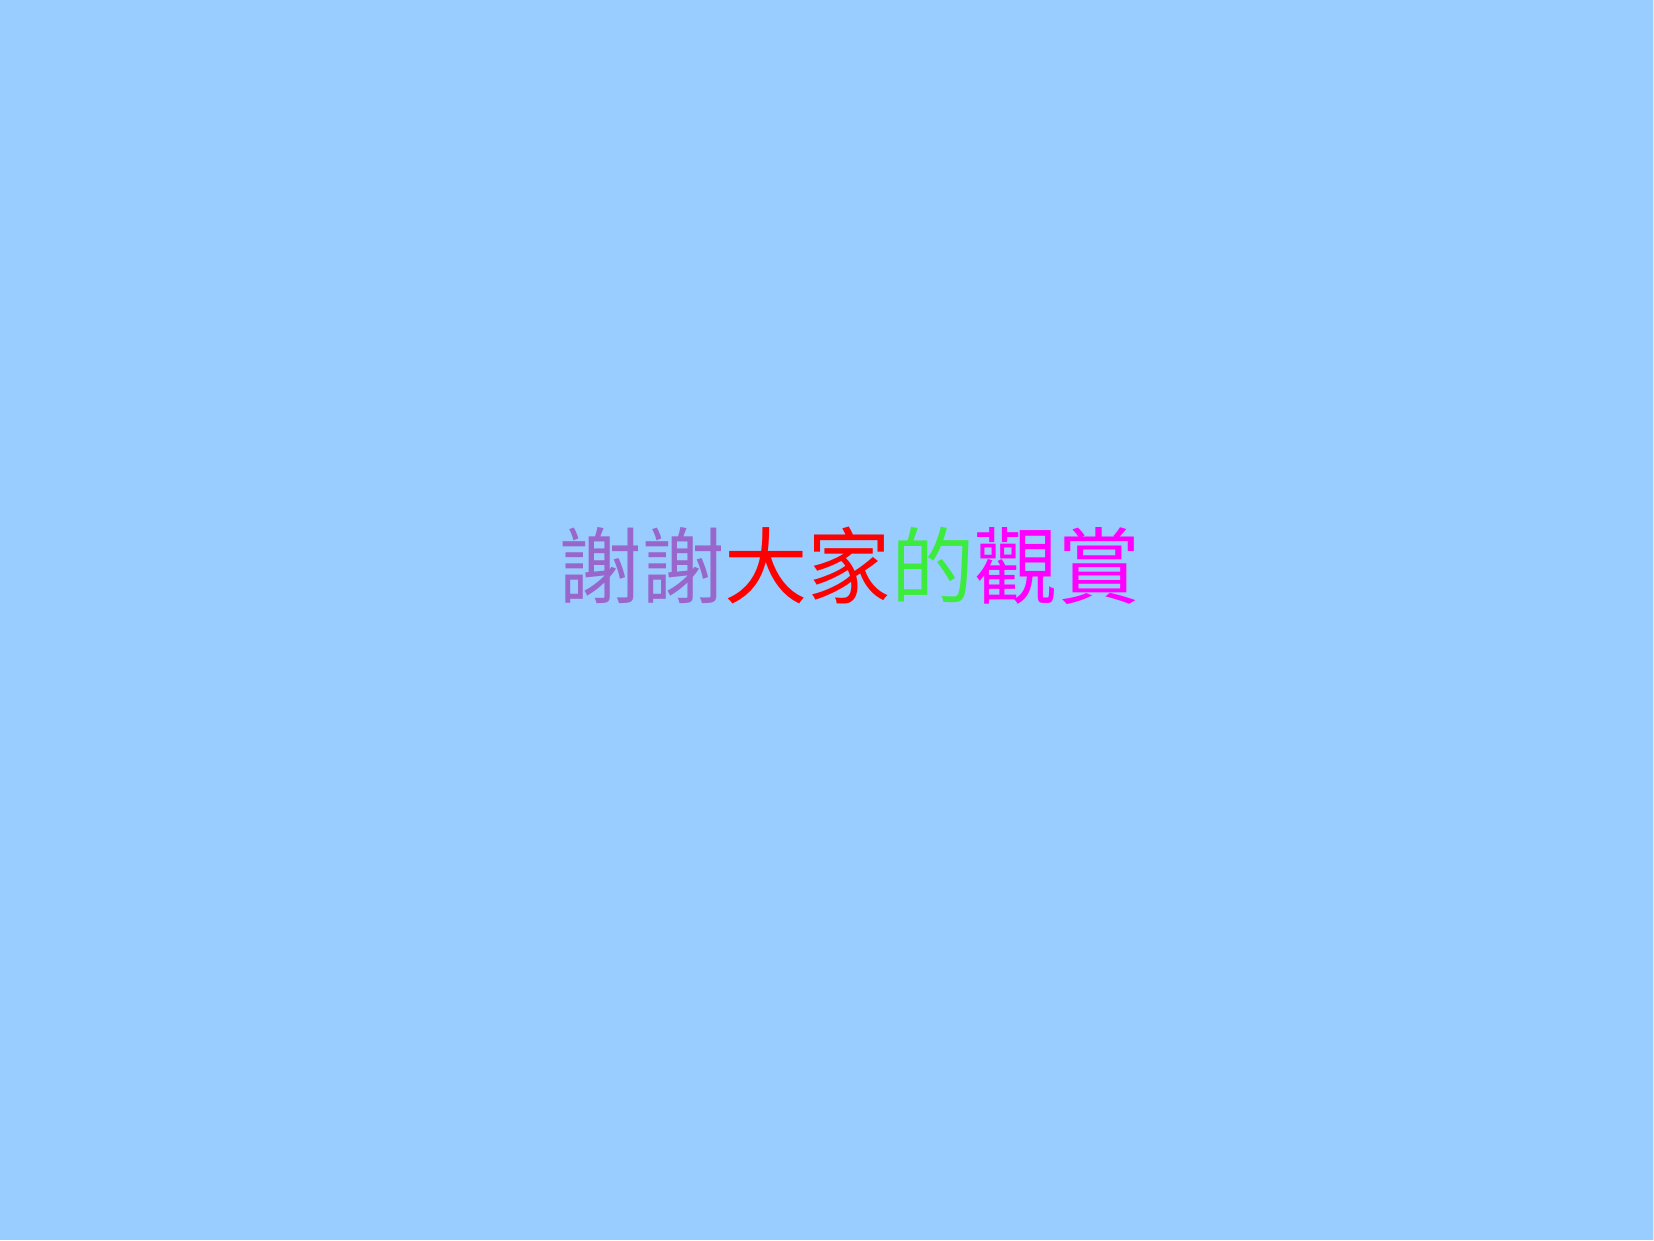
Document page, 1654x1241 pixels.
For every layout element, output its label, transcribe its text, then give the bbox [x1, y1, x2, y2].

text_box 謝謝大家的觀賞 [531, 481, 1654, 621]
